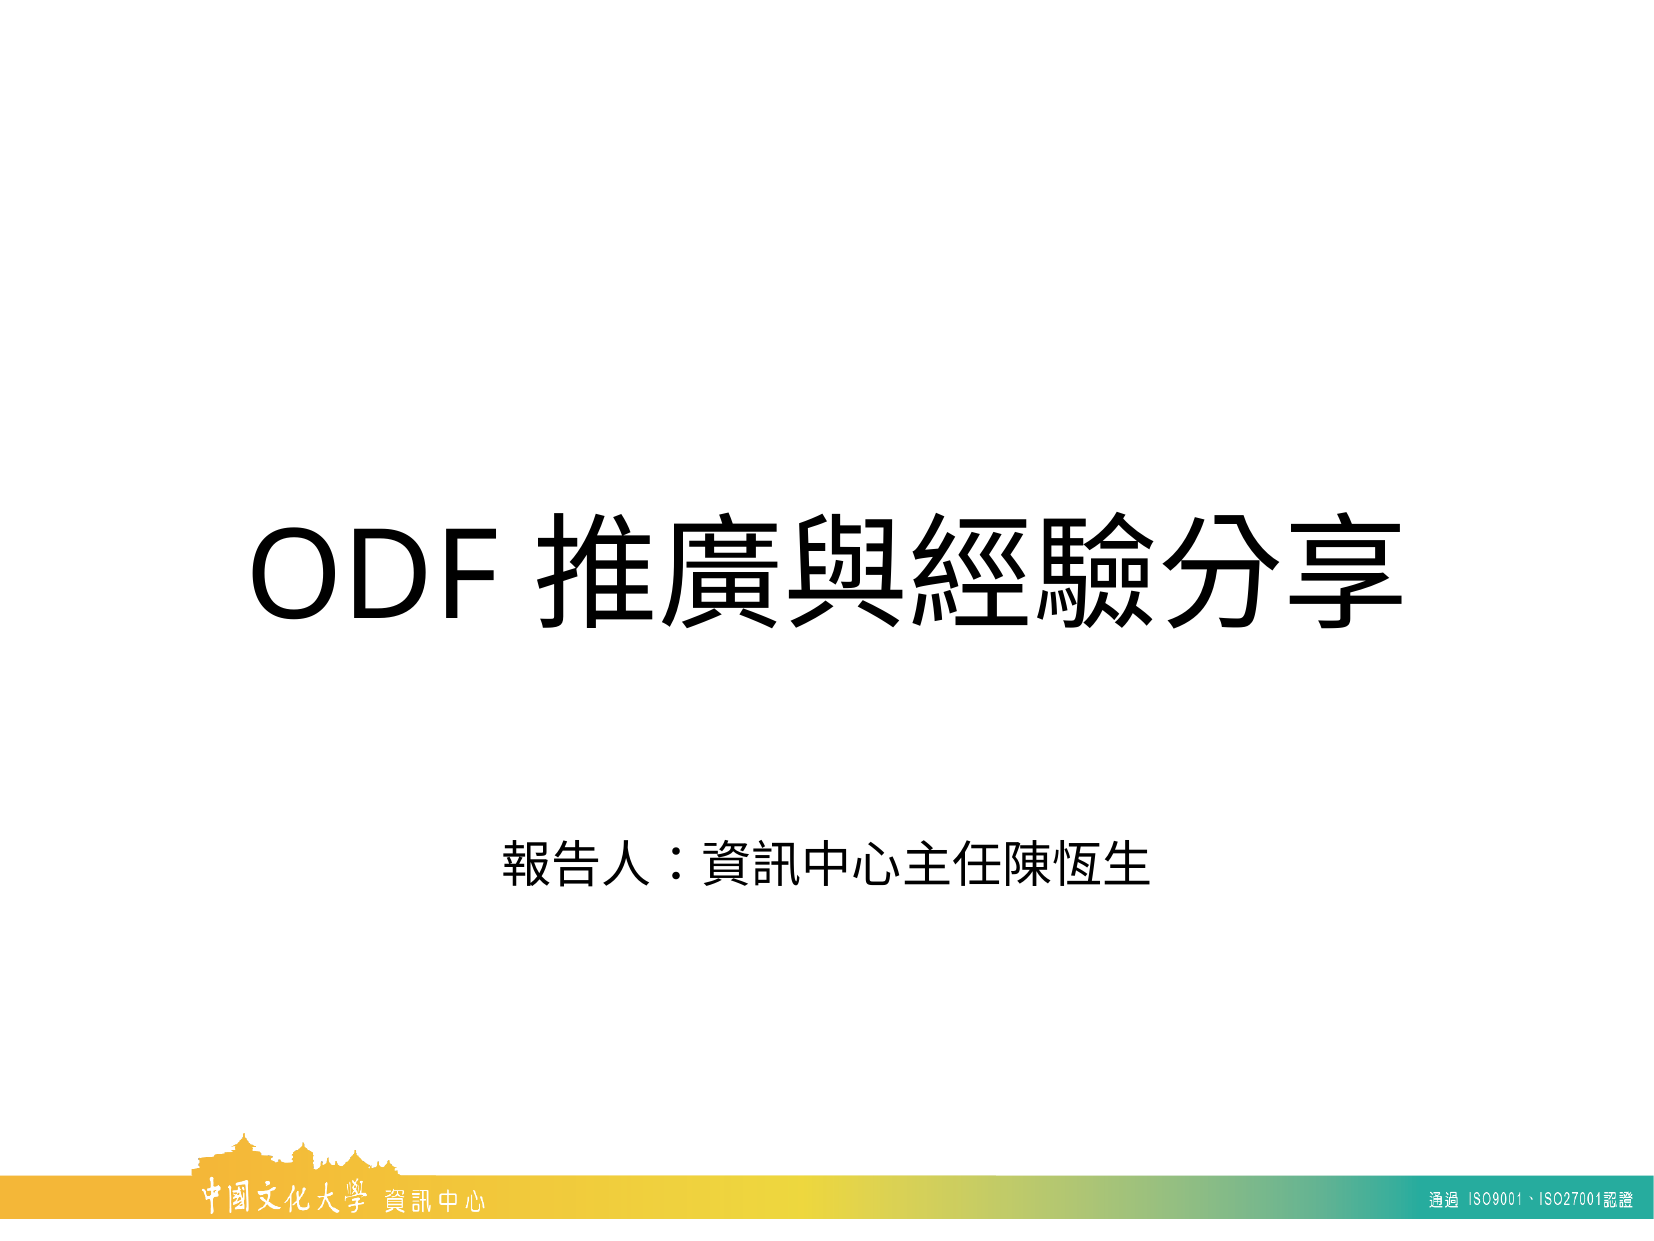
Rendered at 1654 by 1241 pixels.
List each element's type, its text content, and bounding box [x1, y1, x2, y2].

picture [0, 1133, 1654, 1219]
subtitle 報告人：資訊中心主任陳恆生 [82, 703, 1571, 1028]
title ODF推廣與經驗分享 [82, 354, 1571, 703]
